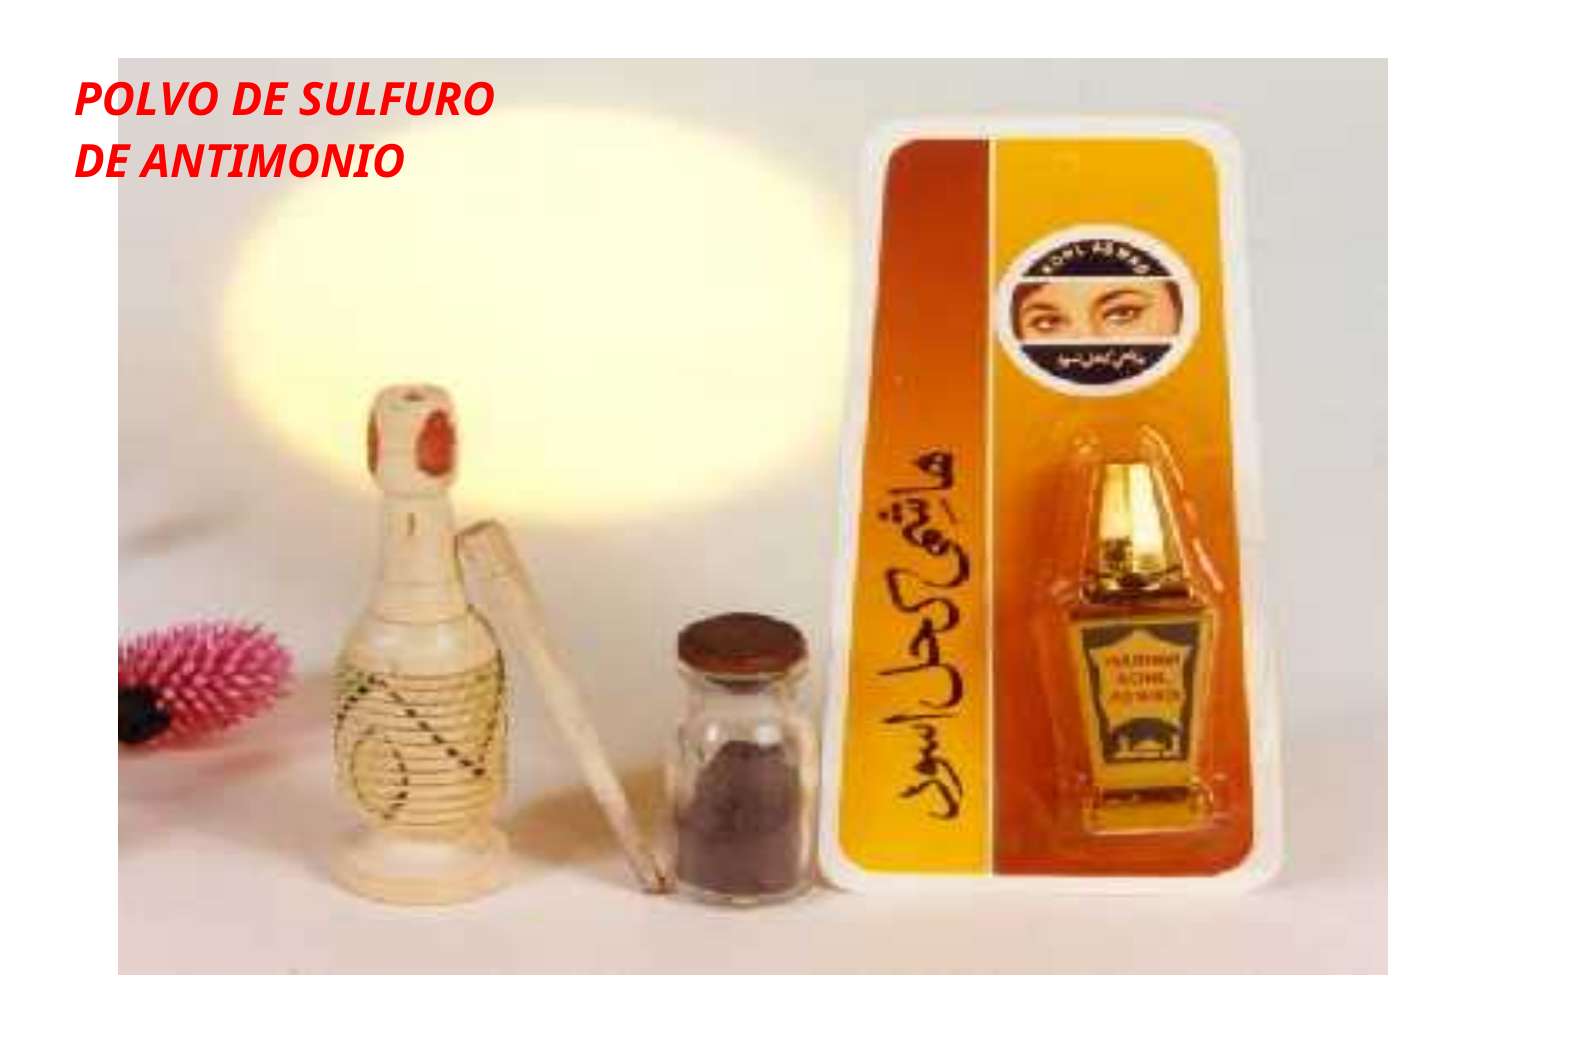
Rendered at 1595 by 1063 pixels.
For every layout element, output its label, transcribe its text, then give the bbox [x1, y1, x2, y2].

text_box POLVO DE SULFURO DE ANTIMONIO [59, 59, 650, 202]
picture [118, 58, 1388, 975]
